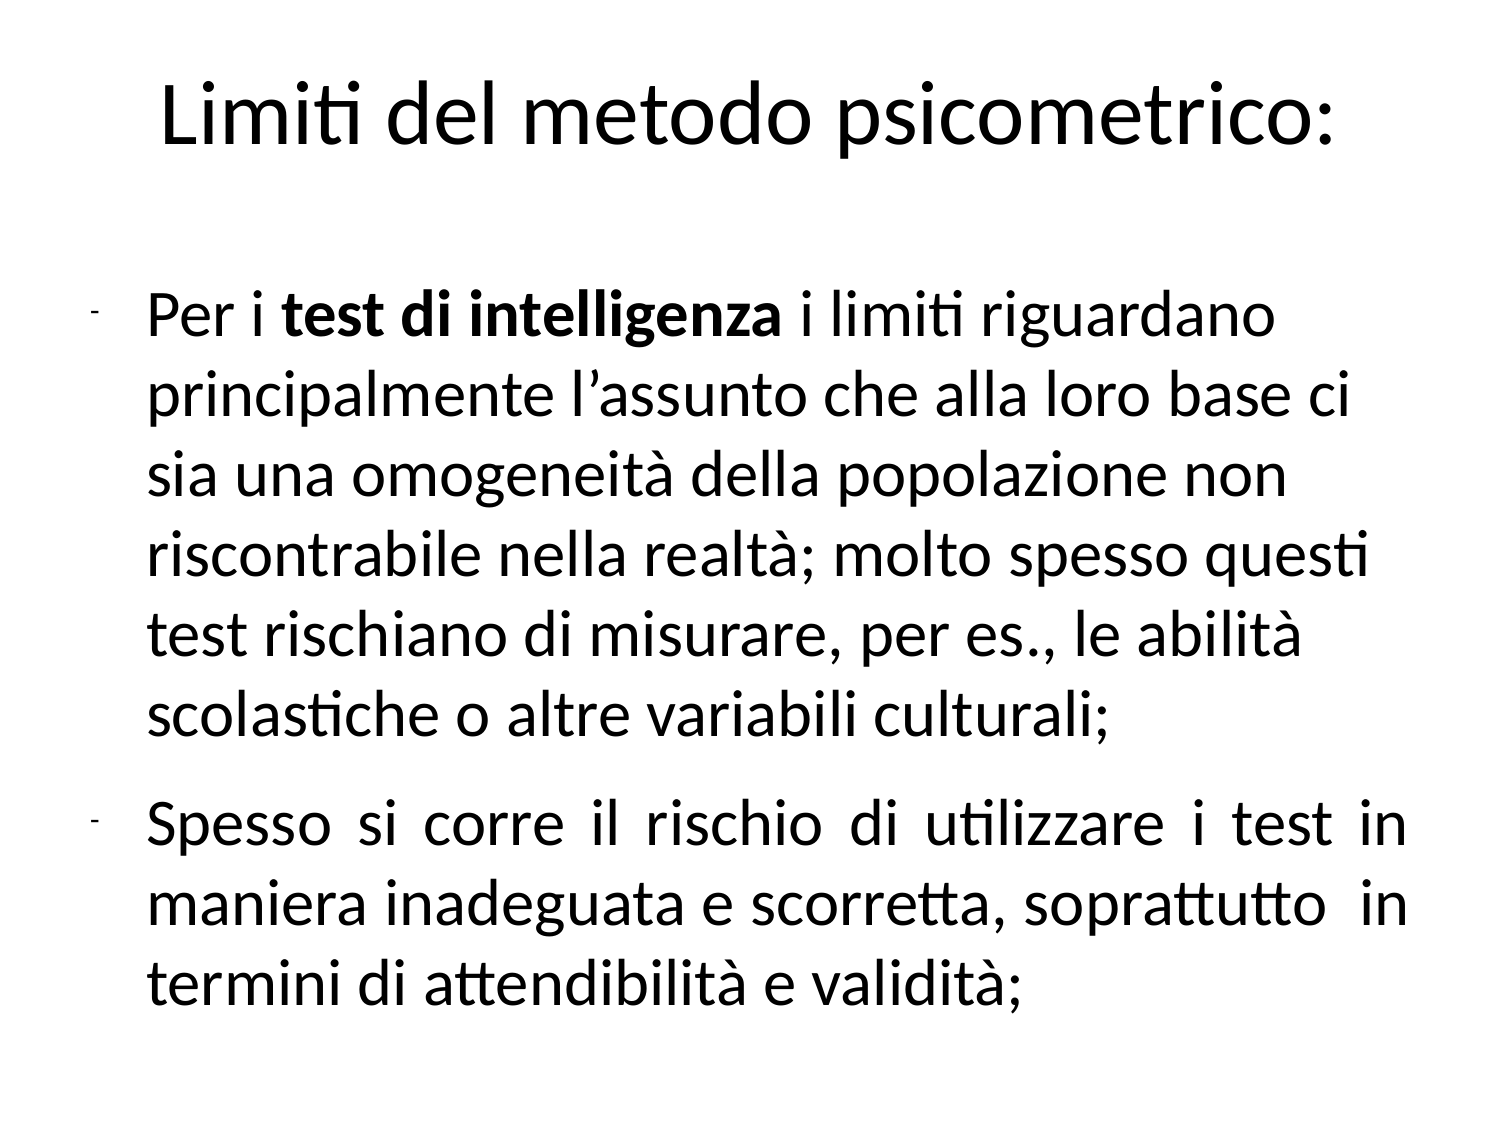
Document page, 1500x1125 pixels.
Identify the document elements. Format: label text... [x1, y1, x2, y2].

title Limiti del metodo psicometrico: [75, 45, 1425, 233]
list Per i test di intelligenza i limiti riguardano principalmente l’assunto che alla loro base ci sia una omogeneità della popolazione non riscontrabile nella realtà; molto spesso questi test rischiano di misurare, per es., le abilità scolastiche o altre variabili culturali; Spesso si corre il rischio di utilizzare i test in maniera inadeguata e scorretta, soprattutto in termini di attendibilità e validità; [75, 262, 1425, 1005]
